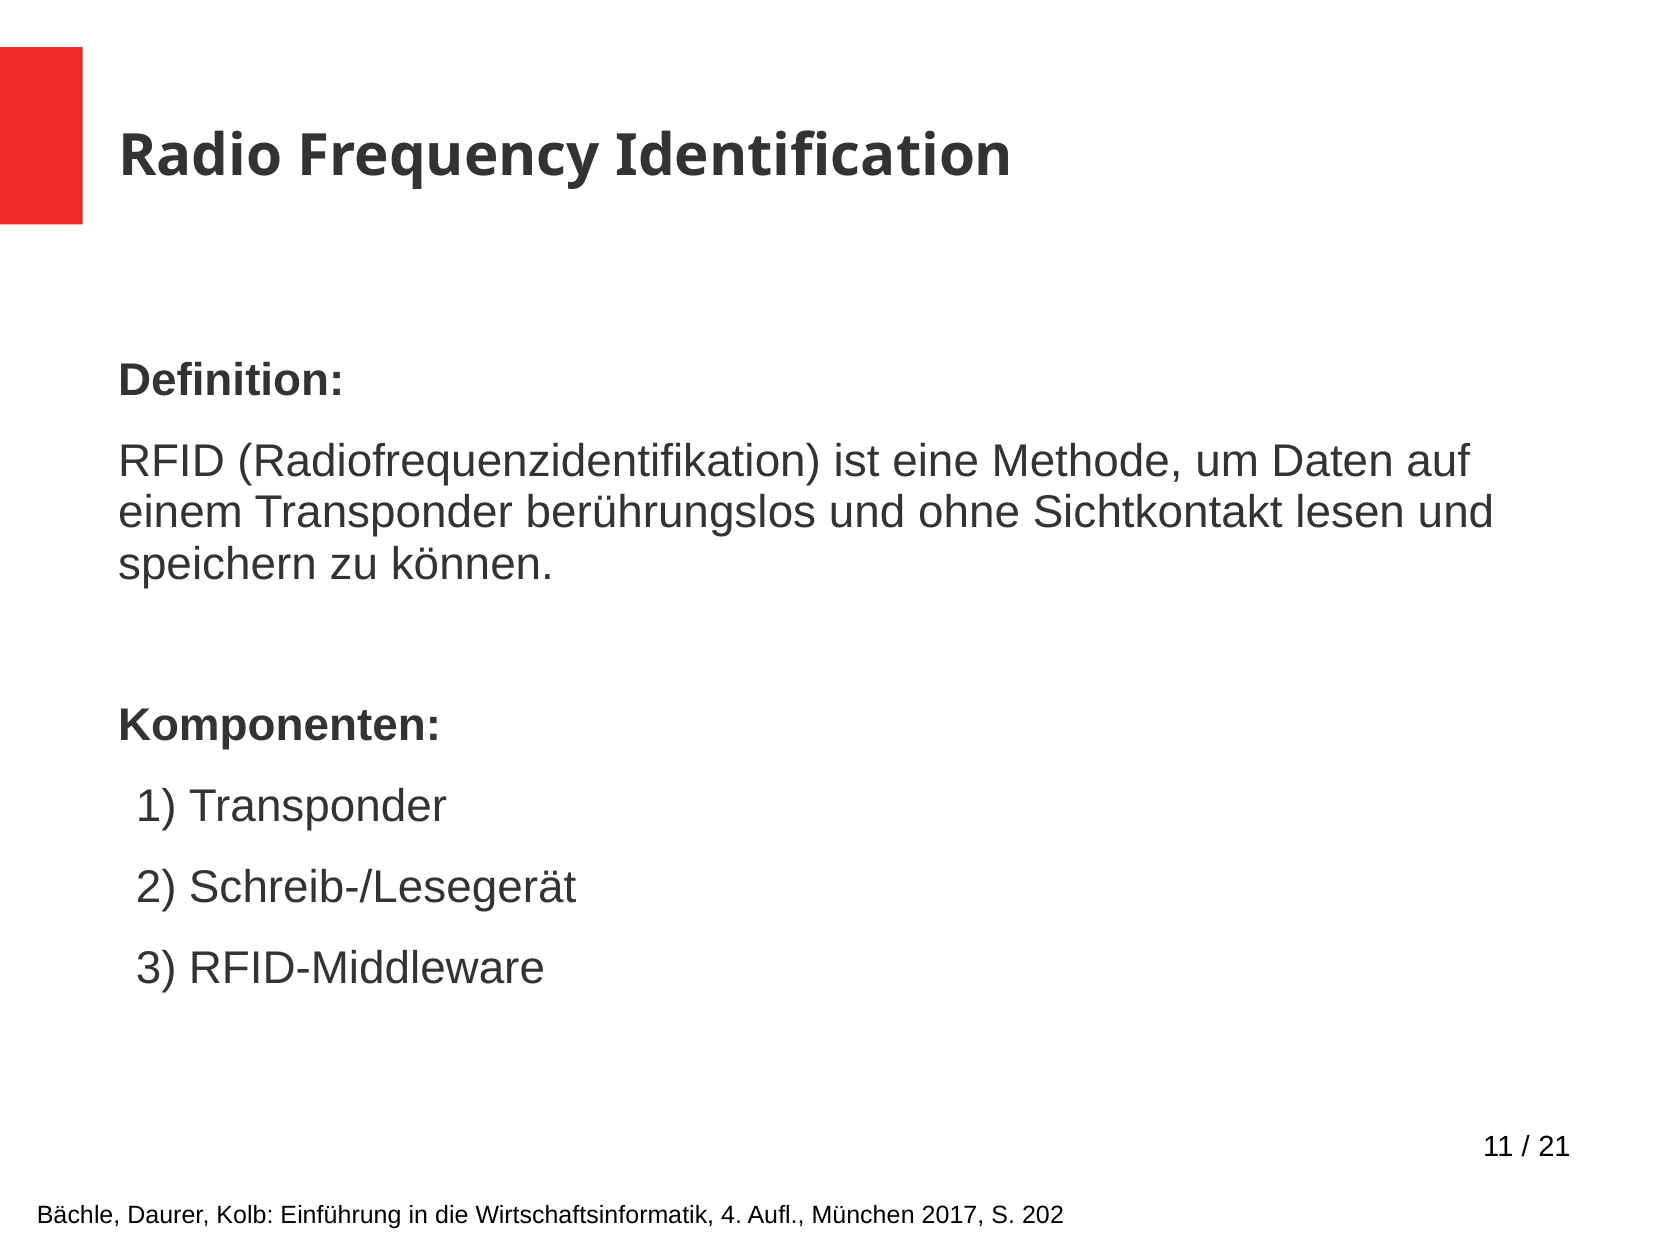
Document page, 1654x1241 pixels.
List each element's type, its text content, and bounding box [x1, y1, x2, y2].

title Radio Frequency Identification [118, 49, 1571, 257]
list Definition: RFID (Radiofrequenzidentifikation) ist eine Methode, um Daten auf einem Transponder berührungslos und ohne Sichtkontakt lesen und speichern zu können. Komponenten: Transponder Schreib-/Lesegerät RFID-Middleware [118, 354, 1536, 1074]
text_box Bächle, Daurer, Kolb: Einführung in die Wirtschaftsinformatik, 4. Aufl., München 2017, S. 202 [22, 1193, 1084, 1237]
